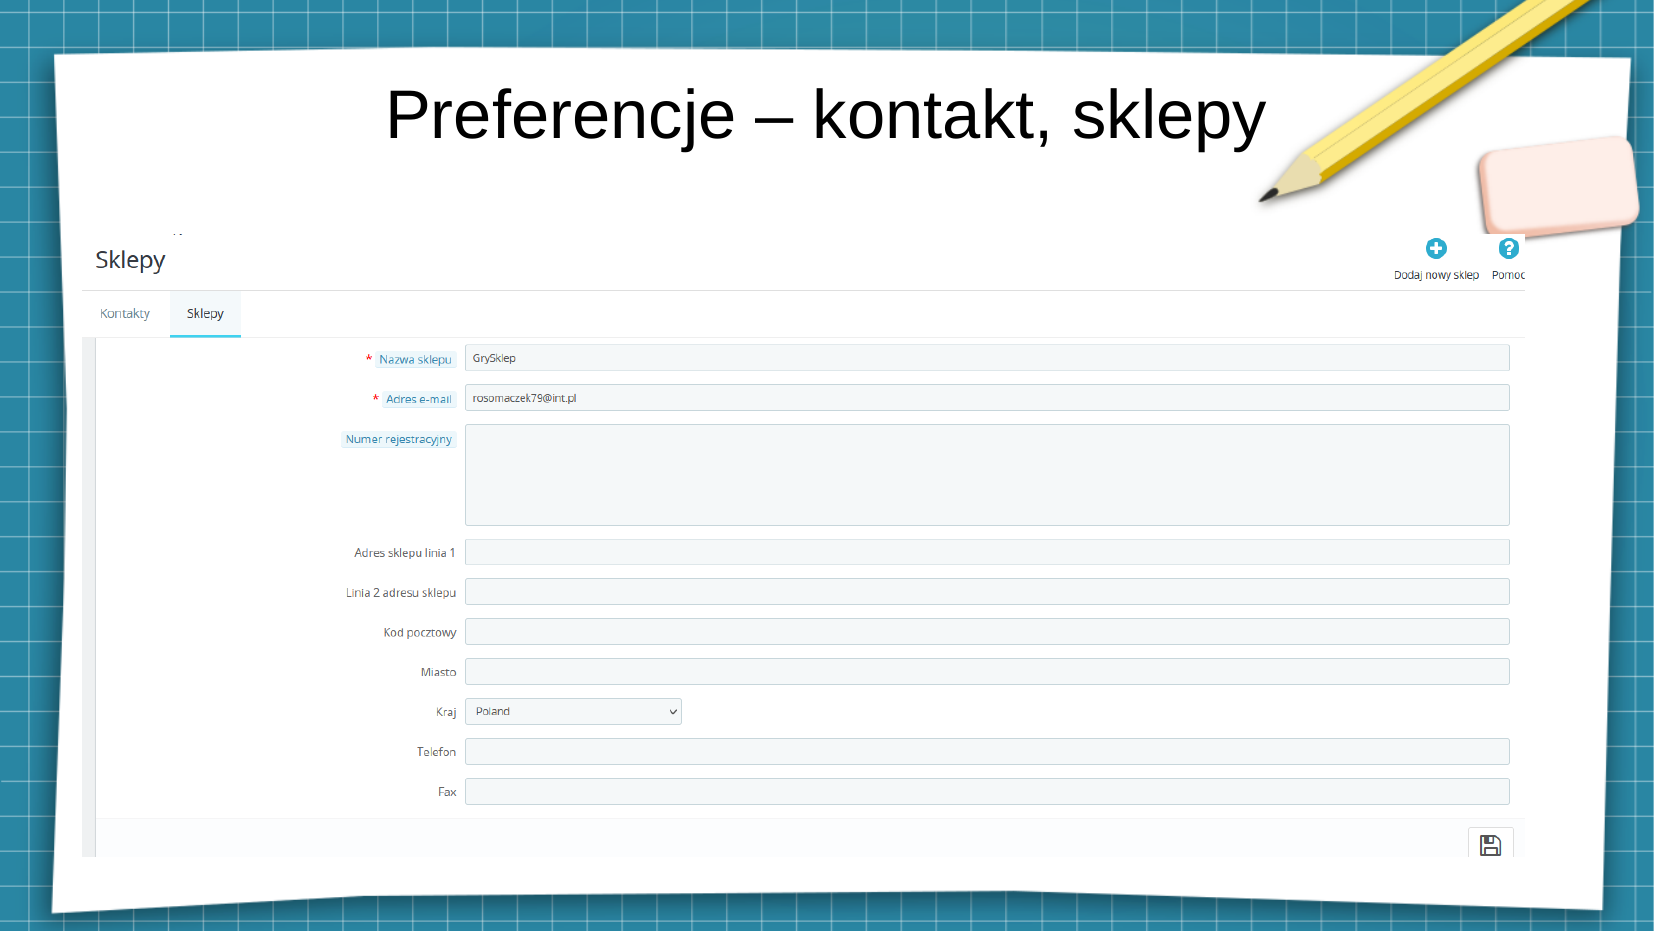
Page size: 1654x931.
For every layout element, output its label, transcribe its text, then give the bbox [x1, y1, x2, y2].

title Preferencje – kontakt, sklepy [82, 37, 1571, 193]
picture [0, 0, 1654, 931]
